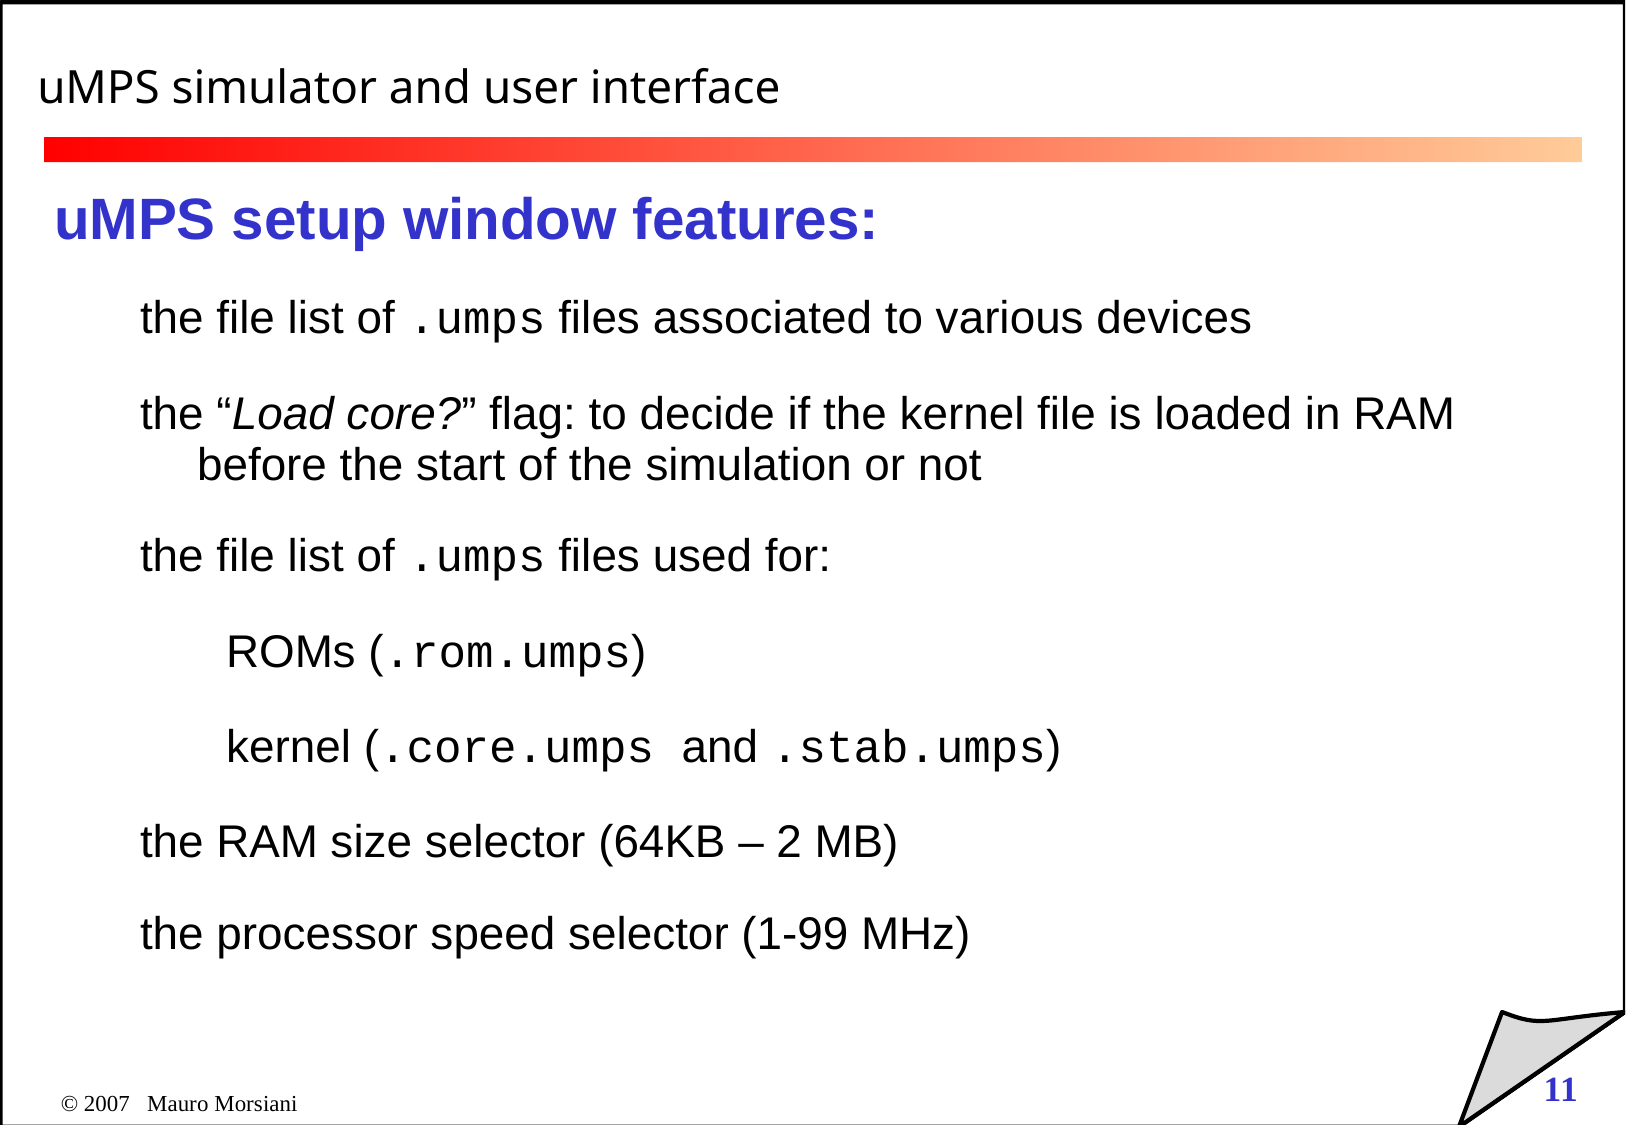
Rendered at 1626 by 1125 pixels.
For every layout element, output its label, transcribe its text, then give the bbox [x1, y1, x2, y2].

list uMPS setup window features: the file list of .umps files associated to various devices the “Load core?” flag: to decide if the kernel file is loaded in RAM before the start of the simulation or not the file list of .umps files used for: ROMs (.rom.umps) kernel (.core.umps and .stab.umps) the RAM size selector (64KB – 2 MB) the processor speed selector (1-99 MHz) [54, 187, 1571, 1124]
title uMPS simulator and user interface [37, 44, 1588, 131]
